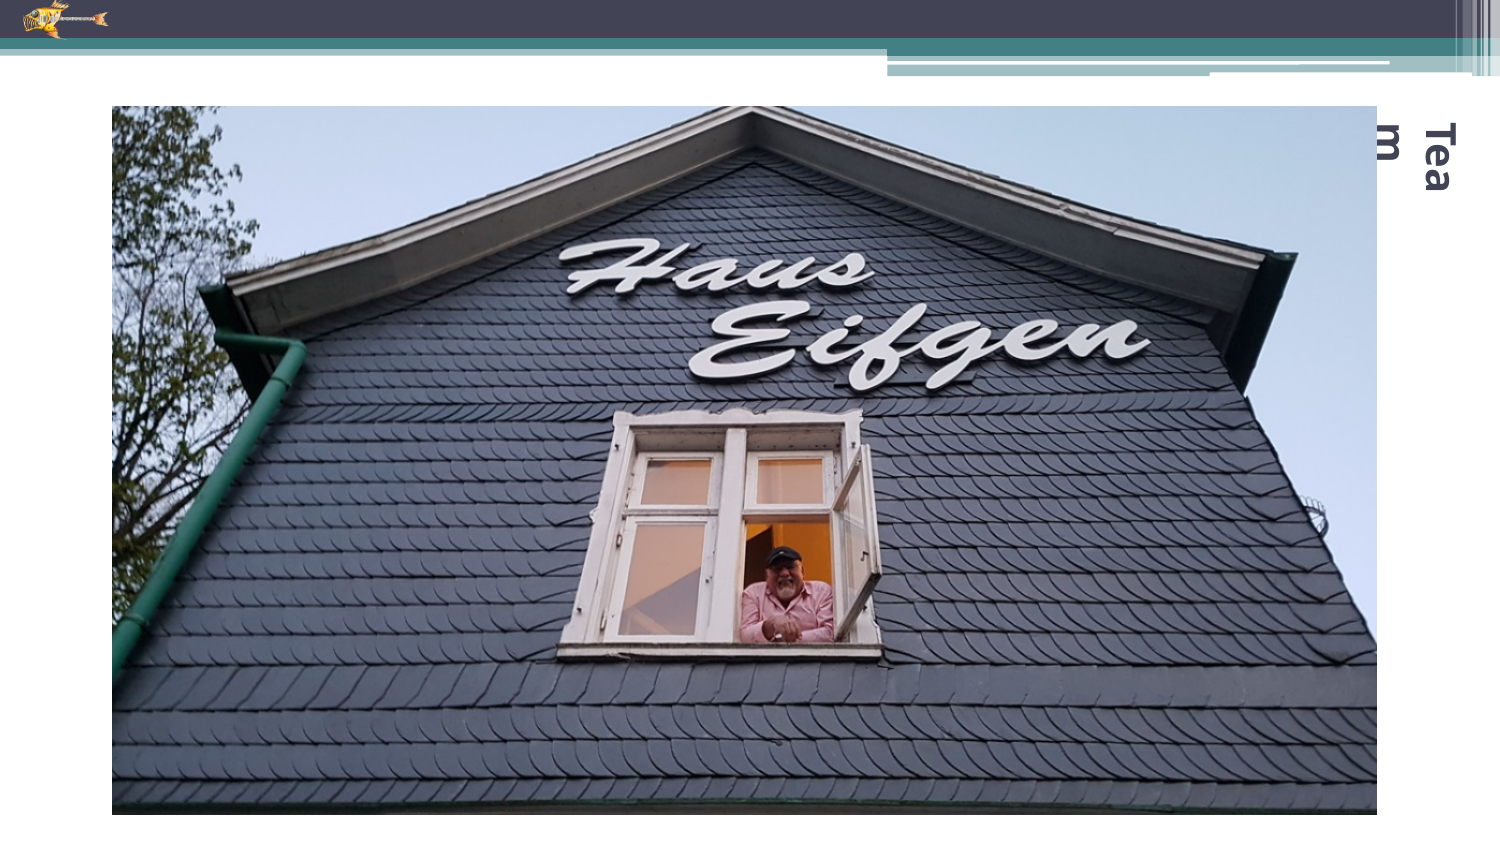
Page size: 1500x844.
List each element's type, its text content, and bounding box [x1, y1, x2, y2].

title Team [1377, 114, 1468, 212]
picture [112, 106, 1377, 815]
